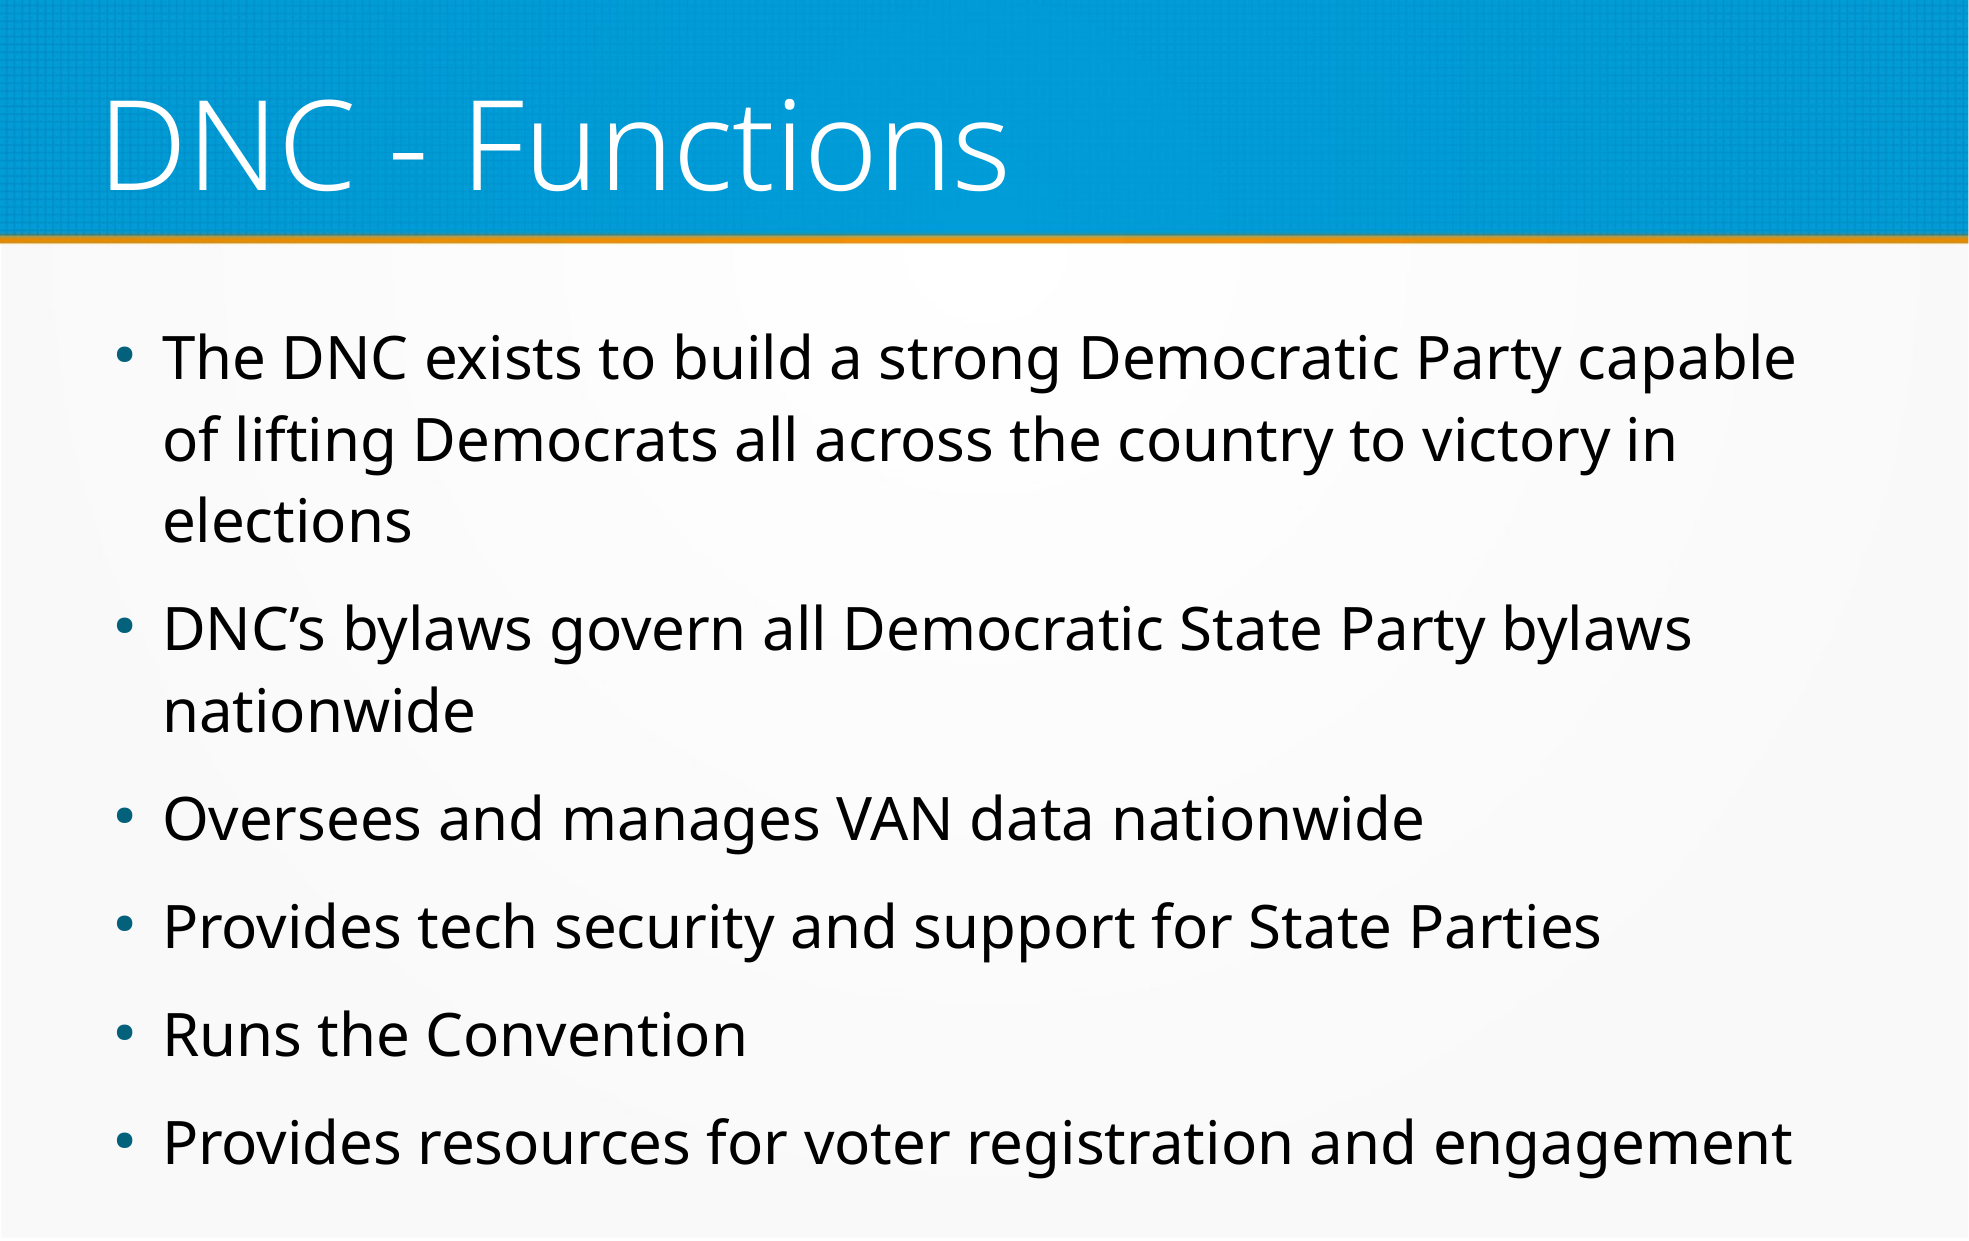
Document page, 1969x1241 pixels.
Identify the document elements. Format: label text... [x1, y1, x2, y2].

title DNC - Functions [98, 19, 1870, 227]
list The DNC exists to build a strong Democratic Party capable of lifting Democrats all across the country to victory in elections DNC’s bylaws govern all Democratic State Party bylaws nationwide Oversees and manages VAN data nationwide Provides tech security and support for State Parties Runs the Convention Provides resources for voter registration and engagement [98, 315, 1861, 1186]
picture [0, 233, 1969, 1241]
